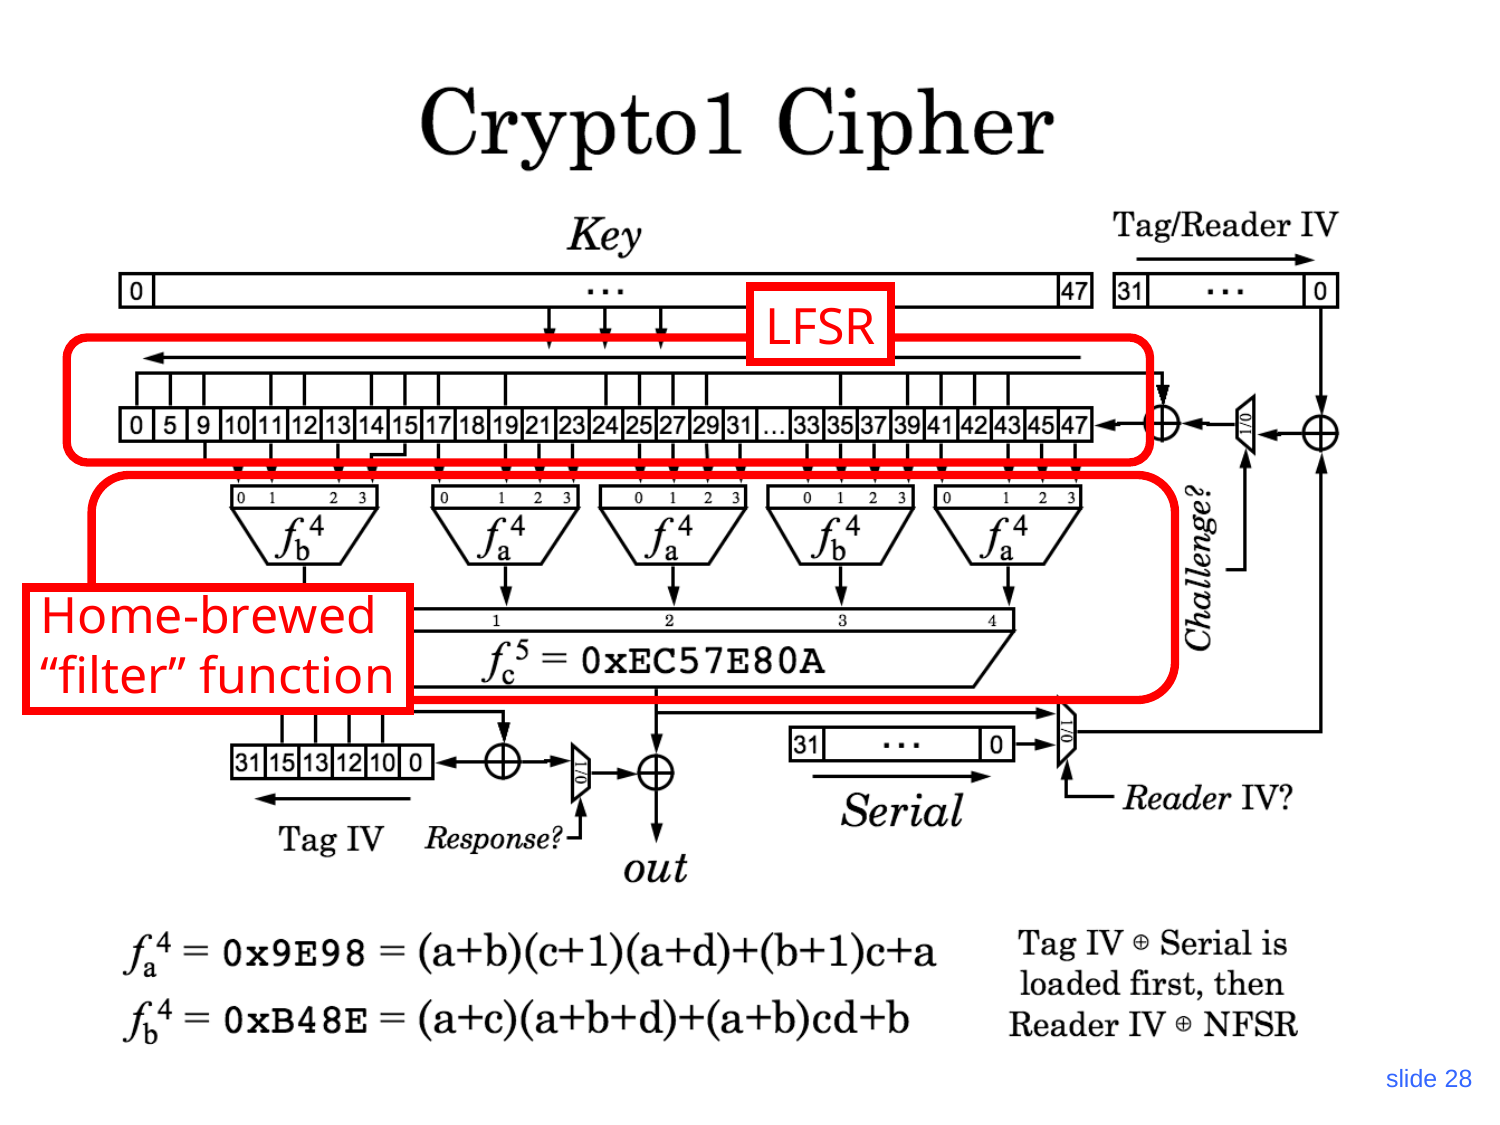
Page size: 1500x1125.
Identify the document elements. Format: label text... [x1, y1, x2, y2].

picture [71, 342, 1145, 458]
text_box slide <number> [1174, 1025, 1488, 1101]
picture [66, 62, 1403, 1063]
text_box Home-brewed “filter” function [25, 587, 411, 712]
text_box LFSR [750, 286, 891, 363]
picture [96, 480, 1170, 695]
